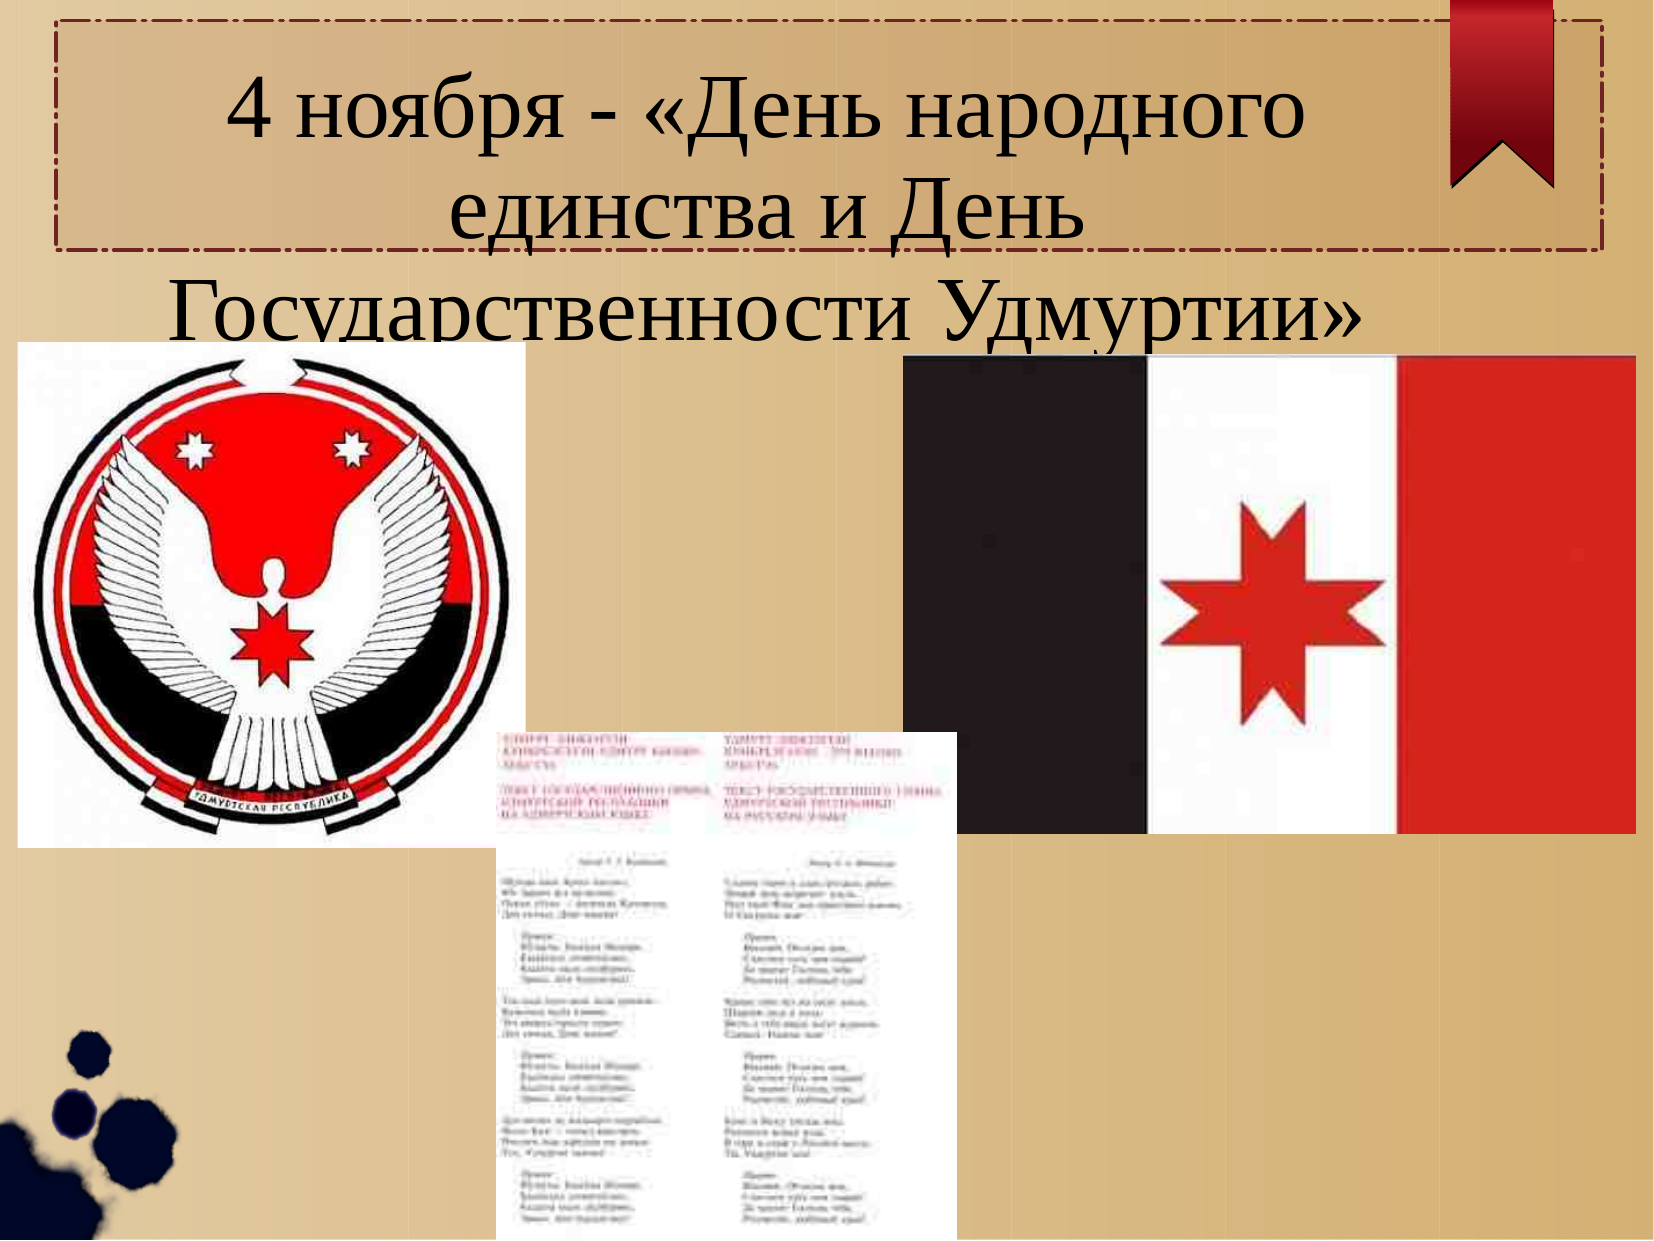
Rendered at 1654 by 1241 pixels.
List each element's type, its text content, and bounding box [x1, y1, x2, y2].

picture [17, 342, 1636, 1241]
title 4 ноября - «День народного единства и День Государственности Удмуртии» [82, 55, 1453, 361]
